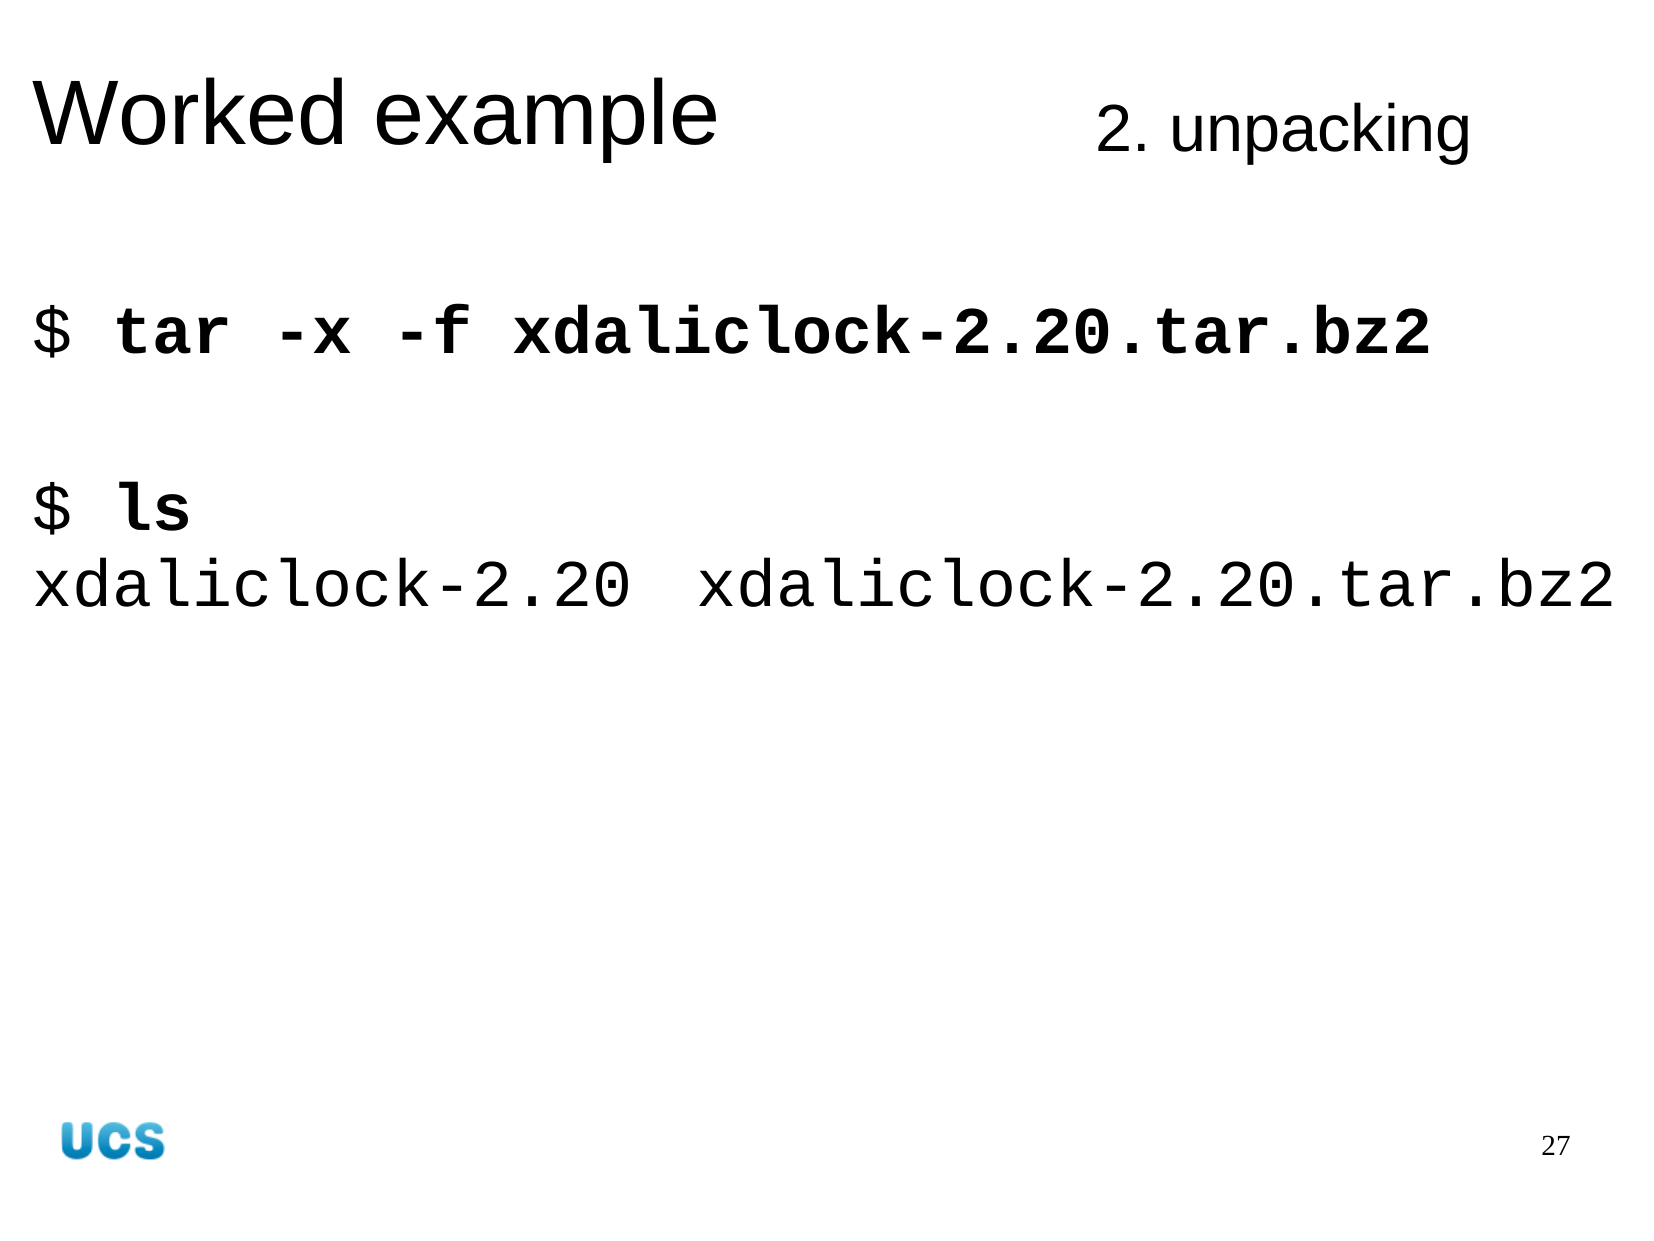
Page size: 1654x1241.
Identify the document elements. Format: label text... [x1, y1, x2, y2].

text_box $ ls xdaliclock-2.20 xdaliclock-2.20.tar.bz2 [29, 472, 1620, 630]
text_box $ tar -x -f xdaliclock-2.20.tar.bz2 [29, 295, 1436, 377]
text_box Worked example [29, 59, 725, 168]
text_box 2. unpacking [1092, 88, 1479, 170]
picture [61, 1121, 165, 1161]
